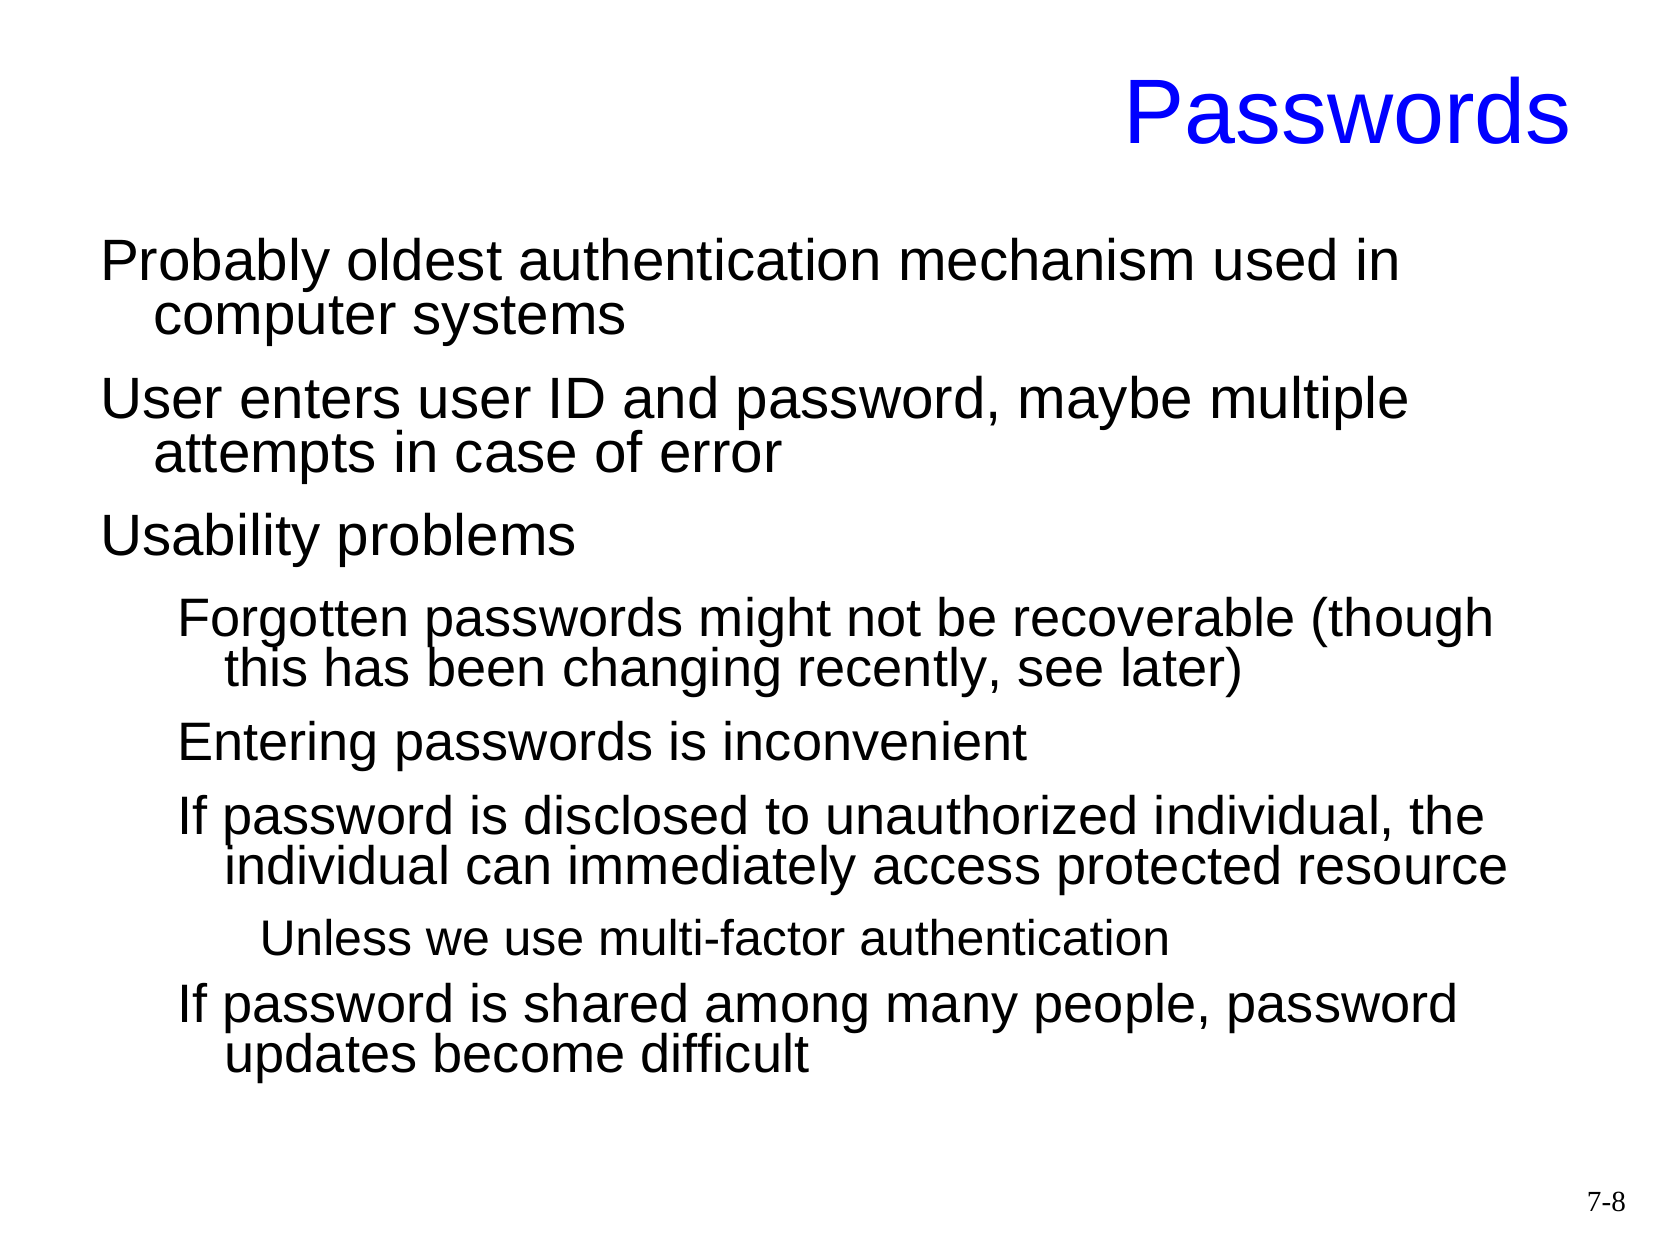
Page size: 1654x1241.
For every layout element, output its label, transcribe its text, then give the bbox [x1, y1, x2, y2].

list Probably oldest authentication mechanism used in computer systems User enters user ID and password, maybe multiple attempts in case of error Usability problems Forgotten passwords might not be recoverable (though this has been changing recently, see later) Entering passwords is inconvenient If password is disclosed to unauthorized individual, the individual can immediately access protected resource Unless we use multi-factor authentication If password is shared among many people, password updates become difficult [82, 237, 1571, 1170]
title Passwords [84, 11, 1573, 218]
